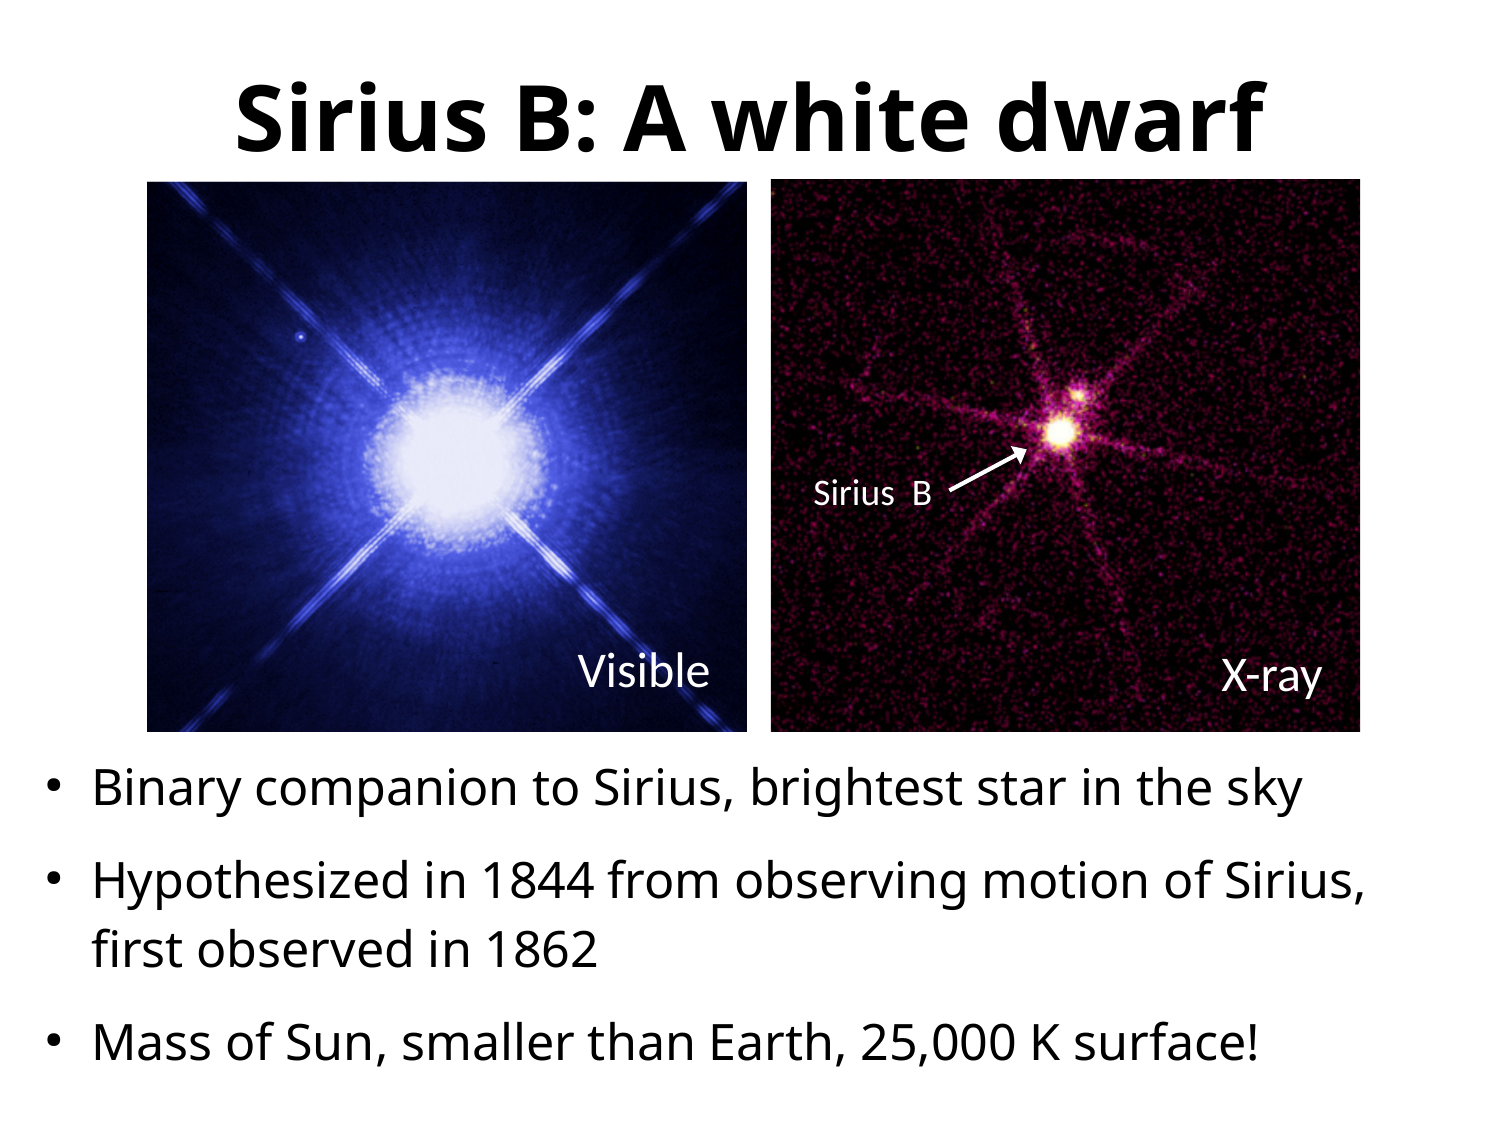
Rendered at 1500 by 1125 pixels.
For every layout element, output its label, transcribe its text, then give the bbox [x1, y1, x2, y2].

text_box Sirius B [798, 460, 948, 521]
text_box Visible [562, 630, 726, 705]
picture [770, 179, 1361, 732]
picture [146, 181, 747, 732]
title Sirius B: A white dwarf [30, 62, 1471, 170]
list Binary companion to Sirius, brightest star in the sky Hypothesized in 1844 from observing motion of Sirius, first observed in 1862 Mass of Sun, smaller than Earth, 25,000 K surface! [30, 751, 1471, 1082]
text_box X-ray [1206, 634, 1338, 709]
